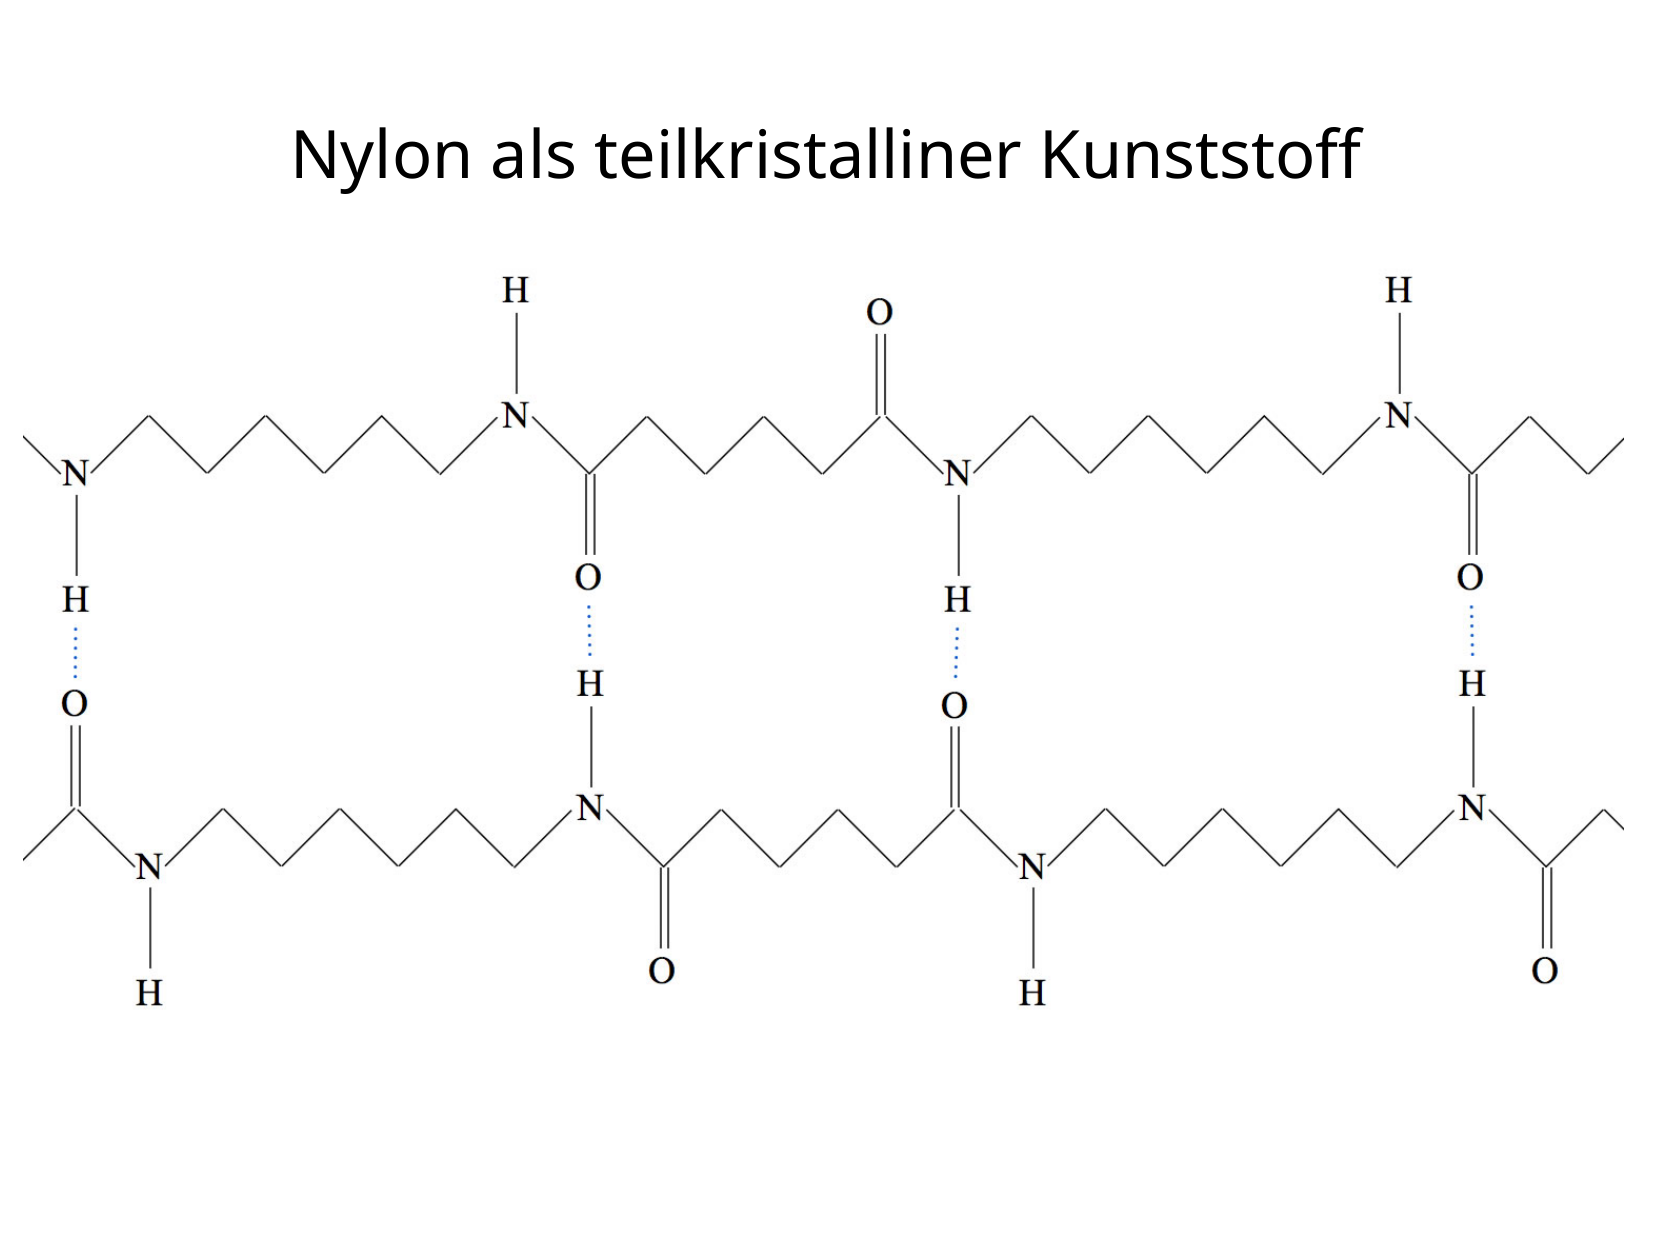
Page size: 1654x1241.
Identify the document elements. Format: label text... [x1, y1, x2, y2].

title Nylon als teilkristalliner Kunststoff [82, 49, 1571, 235]
picture [23, 235, 1624, 1039]
